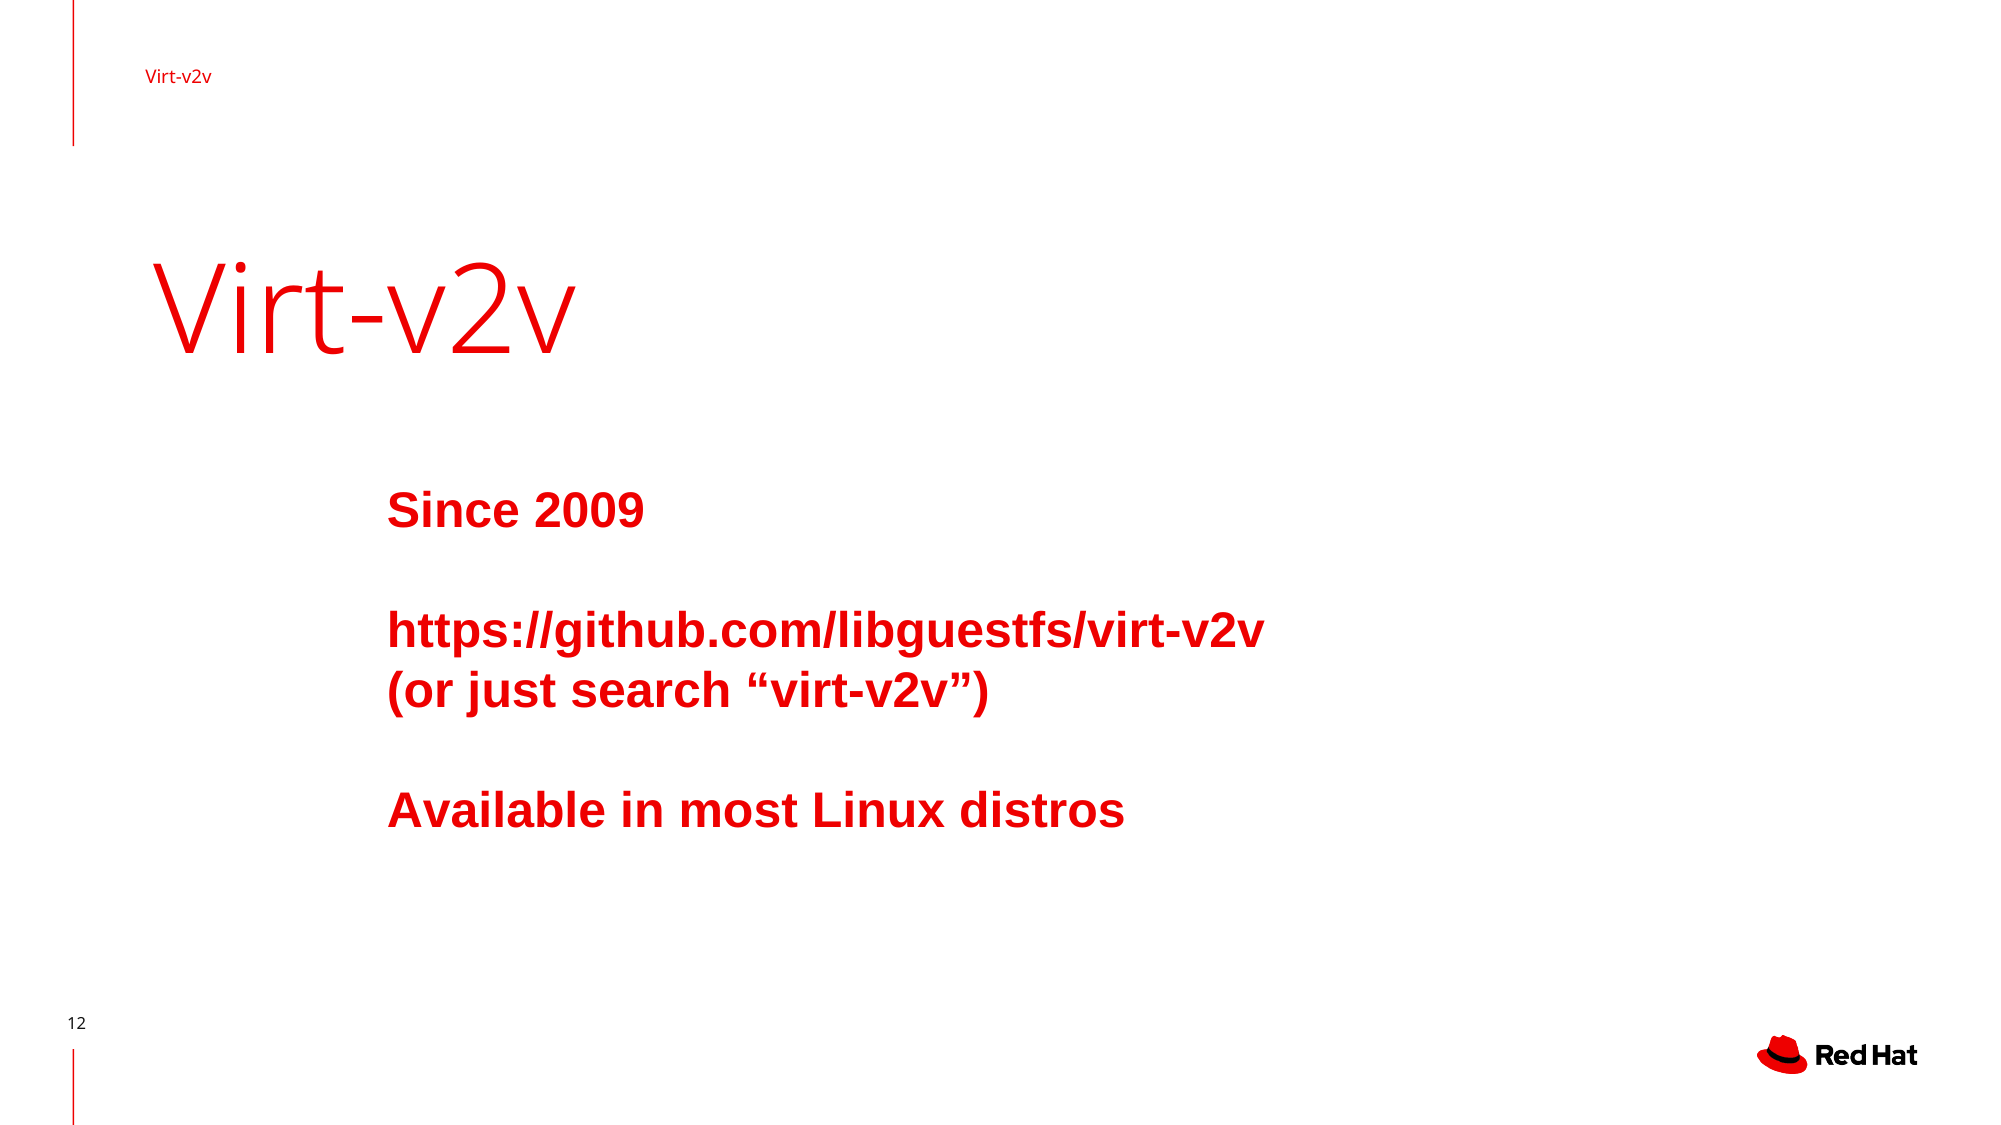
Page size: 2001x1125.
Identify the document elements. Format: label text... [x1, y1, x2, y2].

picture [1757, 1035, 1918, 1074]
text_box Since 2009 https://github.com/libguestfs/virt-v2v (or just search “virt-v2v”) Available in most Linux distros [372, 470, 1390, 973]
text_box Virt-v2v [73, 9, 918, 144]
title Virt-v2v [81, 213, 1236, 427]
